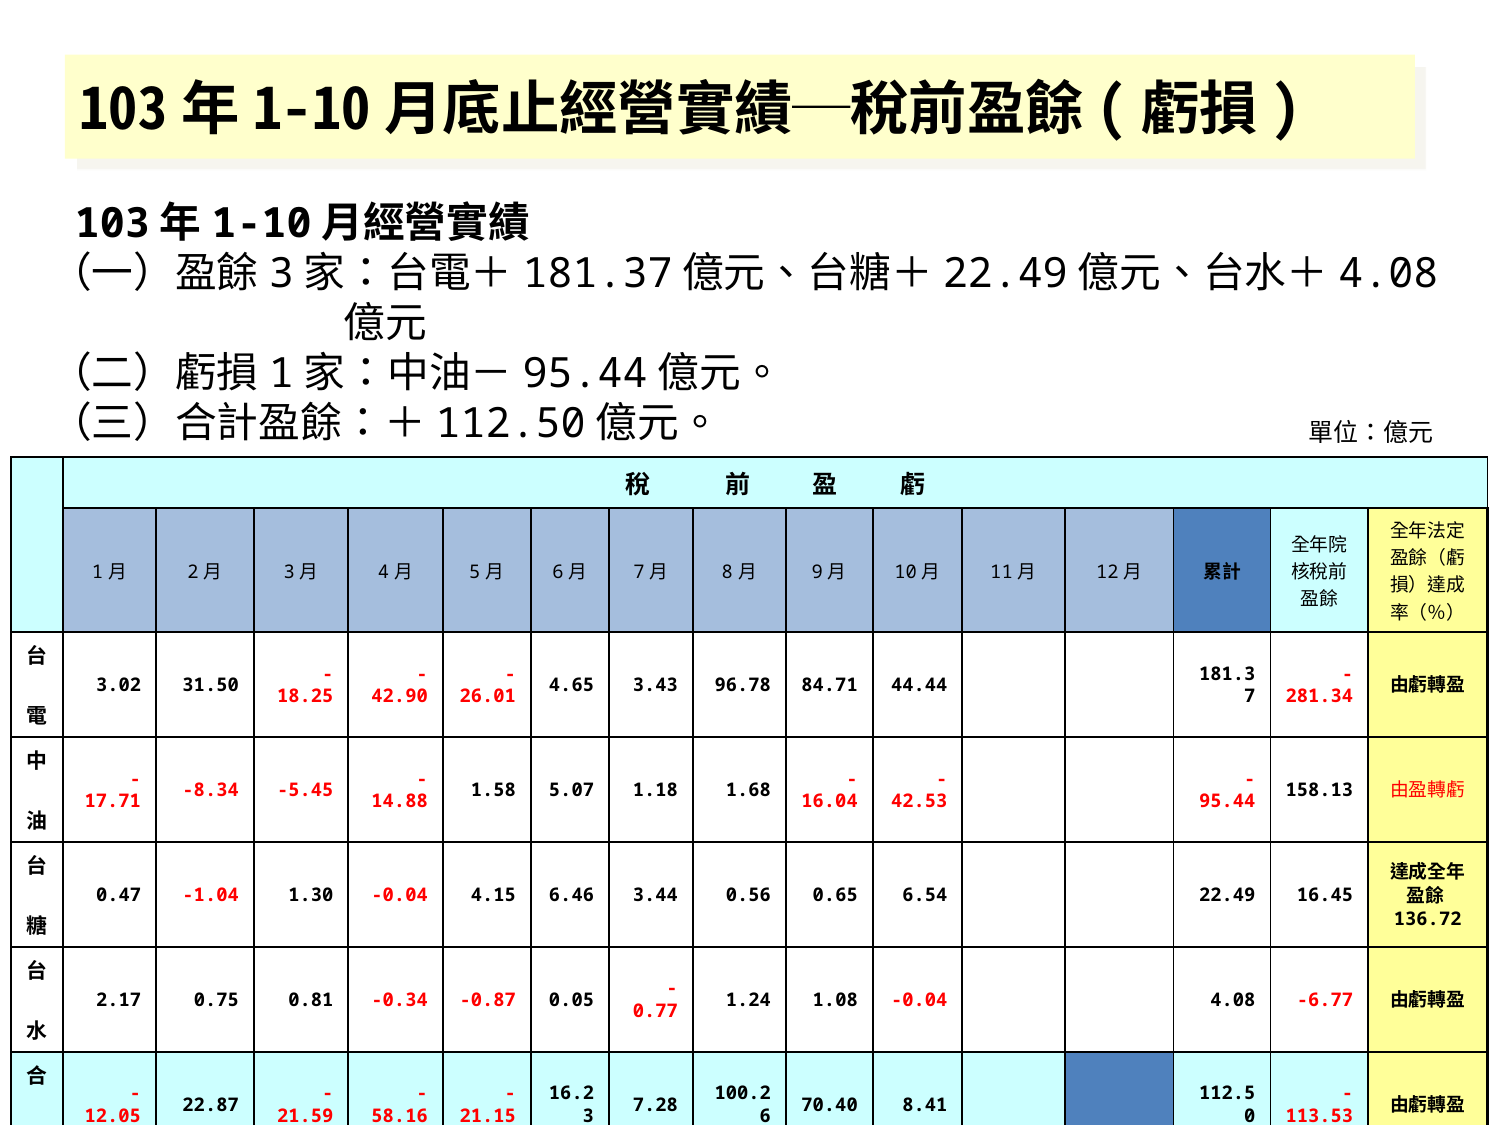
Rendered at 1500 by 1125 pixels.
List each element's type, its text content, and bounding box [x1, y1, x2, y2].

table_cell -21.15 [444, 1053, 530, 1125]
table_cell -16.04 [787, 738, 872, 841]
table_cell [963, 948, 1064, 1051]
table_cell 12月 [1066, 509, 1173, 631]
table_header 稅 前 盈 虧 [64, 458, 1487, 507]
table_cell -0.34 [349, 948, 442, 1051]
table_cell 台 電 [12, 633, 62, 736]
table_cell 44.44 [874, 633, 961, 736]
table_cell 11月 [963, 509, 1064, 631]
table_cell 由盈轉虧 [1369, 738, 1486, 841]
table_cell 由虧轉盈 [1369, 633, 1486, 736]
table_cell -113.53 [1271, 1053, 1367, 1125]
text_box 單位：億元 [1293, 408, 1471, 454]
table_cell [1066, 738, 1173, 841]
table_cell 台 水 [12, 948, 62, 1051]
table_cell 0.05 [532, 948, 608, 1051]
table_cell 7月 [610, 509, 692, 631]
table_cell 3.44 [610, 843, 692, 946]
table_cell -58.16 [349, 1053, 442, 1125]
table_cell 2月 [157, 509, 253, 631]
table_cell 9月 [787, 509, 872, 631]
text_box 103年1-10月經營實績 （一）盈餘3家：台電＋181.37億元、台糖＋22.49億元、台水＋4.08億元 （二）虧損1家：中油－95.44億元。 （三）合計盈餘：＋112.50億元。 [35, 188, 1483, 454]
table_cell -18.25 [255, 633, 347, 736]
table_cell 6.46 [532, 843, 608, 946]
table_cell 中 油 [12, 738, 62, 841]
table_cell 6.54 [874, 843, 961, 946]
table_cell 1.08 [787, 948, 872, 1051]
table_cell [963, 1053, 1064, 1125]
table_cell 3.43 [610, 633, 692, 736]
table_cell [1066, 843, 1173, 946]
table_cell -14.88 [349, 738, 442, 841]
table_cell -1.04 [157, 843, 253, 946]
slide_number <編號> [1489, 1084, 1500, 1124]
table_cell 22.87 [157, 1053, 253, 1125]
table_cell 4.15 [444, 843, 530, 946]
table_cell -0.04 [874, 948, 961, 1051]
table_cell 全年法定盈餘（虧損）達成率（％） [1369, 509, 1486, 631]
table_cell [963, 633, 1064, 736]
table_cell -17.71 [64, 738, 155, 841]
table_cell 4月 [349, 509, 442, 631]
table_cell -21.59 [255, 1053, 347, 1125]
table_cell 31.50 [157, 633, 253, 736]
table_cell -0.87 [444, 948, 530, 1051]
table_cell 158.13 [1271, 738, 1367, 841]
table_cell -26.01 [444, 633, 530, 736]
table_cell -6.77 [1271, 948, 1367, 1051]
table_cell 16.23 [532, 1053, 608, 1125]
table_cell [1066, 1053, 1173, 1125]
table_cell 1.58 [444, 738, 530, 841]
table_cell -5.45 [255, 738, 347, 841]
table_cell -8.34 [157, 738, 253, 841]
table_cell 4.08 [1174, 948, 1270, 1051]
table_cell 累計 [1174, 509, 1270, 631]
table_cell 合 計 [12, 1053, 62, 1125]
table_cell 7.28 [610, 1053, 692, 1125]
table_cell 由虧轉盈 [1369, 948, 1486, 1051]
table_cell 由虧轉盈 [1369, 1053, 1486, 1125]
table_header [12, 458, 62, 631]
table_cell 全年院核稅前盈餘 [1271, 509, 1367, 631]
table_cell 1.30 [255, 843, 347, 946]
table_cell 0.47 [64, 843, 155, 946]
table_cell 0.65 [787, 843, 872, 946]
title 103年1-10月底止經營實績─稅前盈餘(虧損) [64, 54, 1415, 159]
table_cell 1月 [64, 509, 155, 631]
table_cell -0.77 [610, 948, 692, 1051]
table_cell 22.49 [1174, 843, 1270, 946]
table_cell 96.78 [694, 633, 785, 736]
table_cell 8.41 [874, 1053, 961, 1125]
table_cell 1.18 [610, 738, 692, 841]
table_cell 0.81 [255, 948, 347, 1051]
table_cell [963, 843, 1064, 946]
table_cell [1066, 633, 1173, 736]
table_cell [963, 738, 1064, 841]
table_cell 10月 [874, 509, 961, 631]
table_cell 70.40 [787, 1053, 872, 1125]
table_cell 達成全年盈餘136.72 [1369, 843, 1486, 946]
table_cell 100.26 [694, 1053, 785, 1125]
table_cell 8月 [694, 509, 785, 631]
table_cell -281.34 [1271, 633, 1367, 736]
table_cell [1066, 948, 1173, 1051]
table_cell 2.17 [64, 948, 155, 1051]
table_cell -42.90 [349, 633, 442, 736]
table_cell 3月 [255, 509, 347, 631]
table_cell 0.75 [157, 948, 253, 1051]
table_cell 181.37 [1174, 633, 1270, 736]
table_cell -12.05 [64, 1053, 155, 1125]
table_cell 5月 [444, 509, 530, 631]
table_cell 16.45 [1271, 843, 1367, 946]
table_cell 1.24 [694, 948, 785, 1051]
table_cell 0.56 [694, 843, 785, 946]
table_cell 6月 [532, 509, 608, 631]
table_cell 112.50 [1174, 1053, 1270, 1125]
table_cell -42.53 [874, 738, 961, 841]
table_cell 台 糖 [12, 843, 62, 946]
table_cell 5.07 [532, 738, 608, 841]
table_cell 84.71 [787, 633, 872, 736]
table_cell -0.04 [349, 843, 442, 946]
table_cell 3.02 [64, 633, 155, 736]
table_cell -95.44 [1174, 738, 1270, 841]
table_cell 1.68 [694, 738, 785, 841]
table_cell 4.65 [532, 633, 608, 736]
